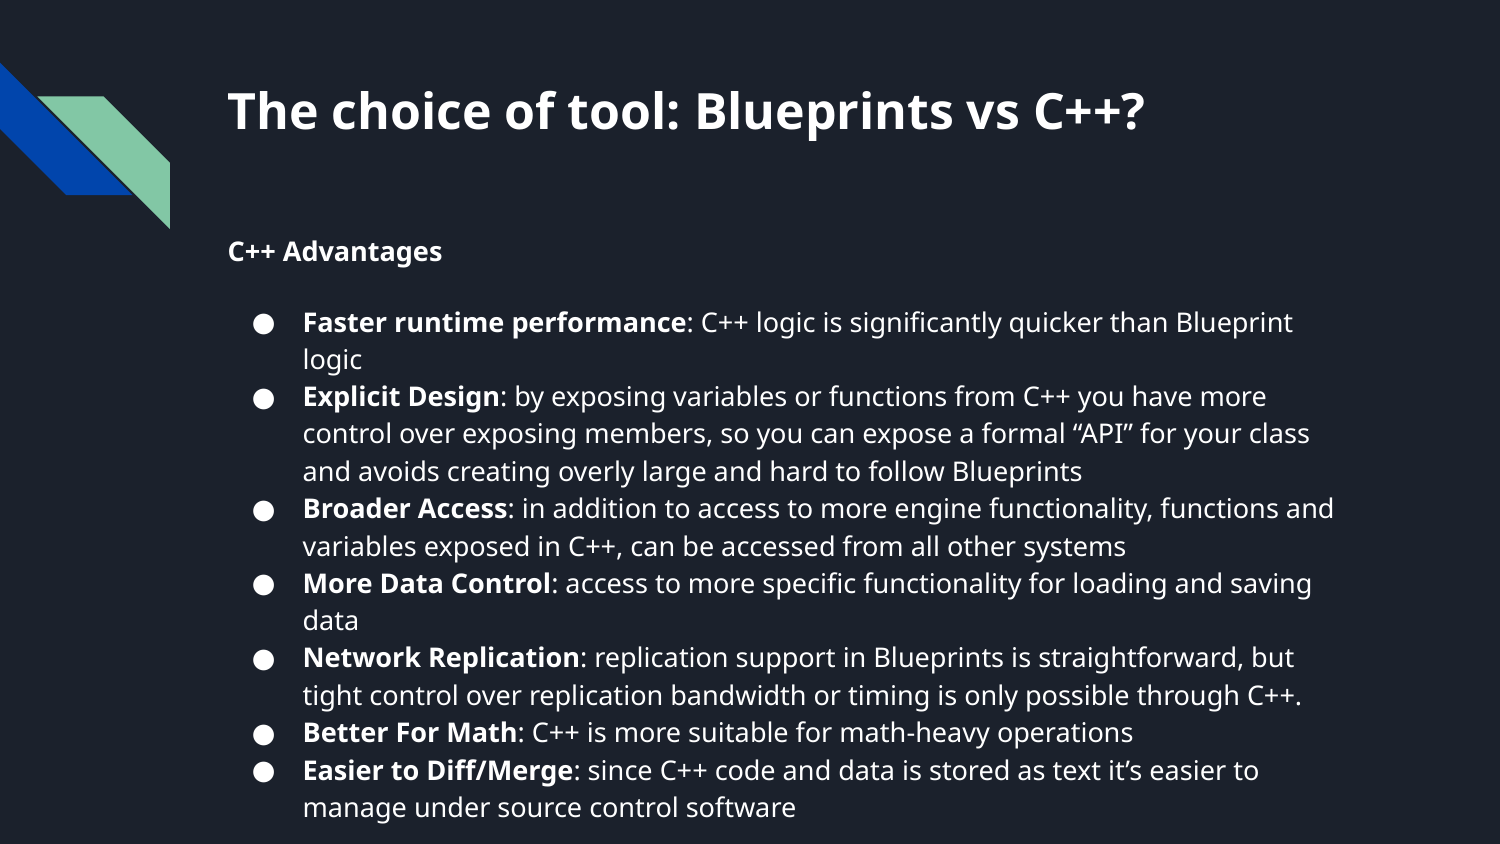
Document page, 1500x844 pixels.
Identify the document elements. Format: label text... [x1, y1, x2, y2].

text_box C++ Advantages Faster runtime performance: C++ logic is significantly quicker than Blueprint logic Explicit Design: by exposing variables or functions from C++ you have more control over exposing members, so you can expose a formal “API” for your class and avoids creating overly large and hard to follow Blueprints Broader Access: in addition to access to more engine functionality, functions and variables exposed in C++, can be accessed from all other systems More Data Control: access to more specific functionality for loading and saving data Network Replication: replication support in Blueprints is straightforward, but tight control over replication bandwidth or timing is only possible through C++. Better For Math: C++ is more suitable for math-heavy operations Easier to Diff/Merge: since C++ code and data is stored as text it’s easier to manage under source control software [212, 214, 1368, 739]
text_box The choice of tool: Blueprints vs C++? [212, 64, 1368, 214]
